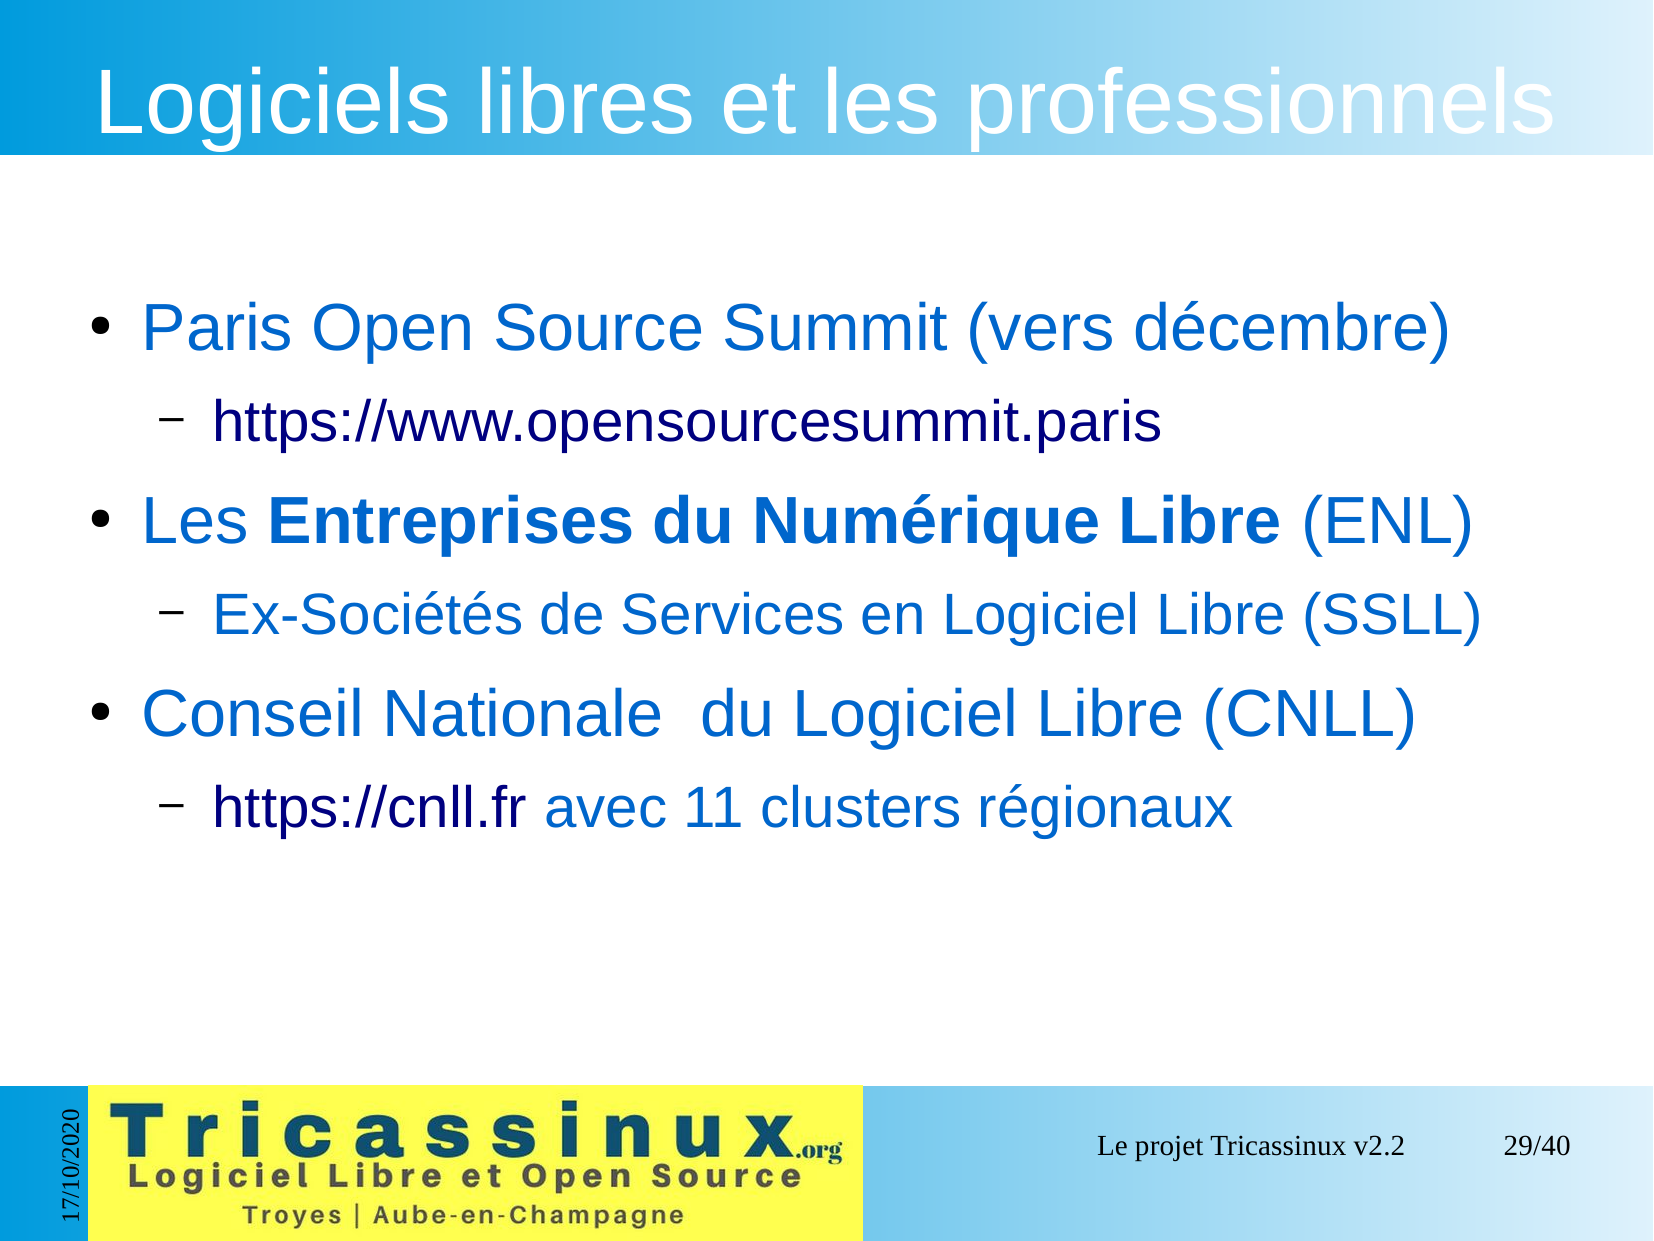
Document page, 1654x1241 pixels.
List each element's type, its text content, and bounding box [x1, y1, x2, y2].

title Logiciels libres et les professionnels [82, 49, 1571, 155]
list Paris Open Source Summit (vers décembre) https://www.opensourcesummit.paris Les Entreprises du Numérique Libre (ENL) Ex-Sociétés de Services en Logiciel Libre (SSLL) Conseil Nationale du Logiciel Libre (CNLL) https://cnll.fr avec 11 clusters régionaux [70, 290, 1559, 1010]
picture [89, 1085, 863, 1241]
